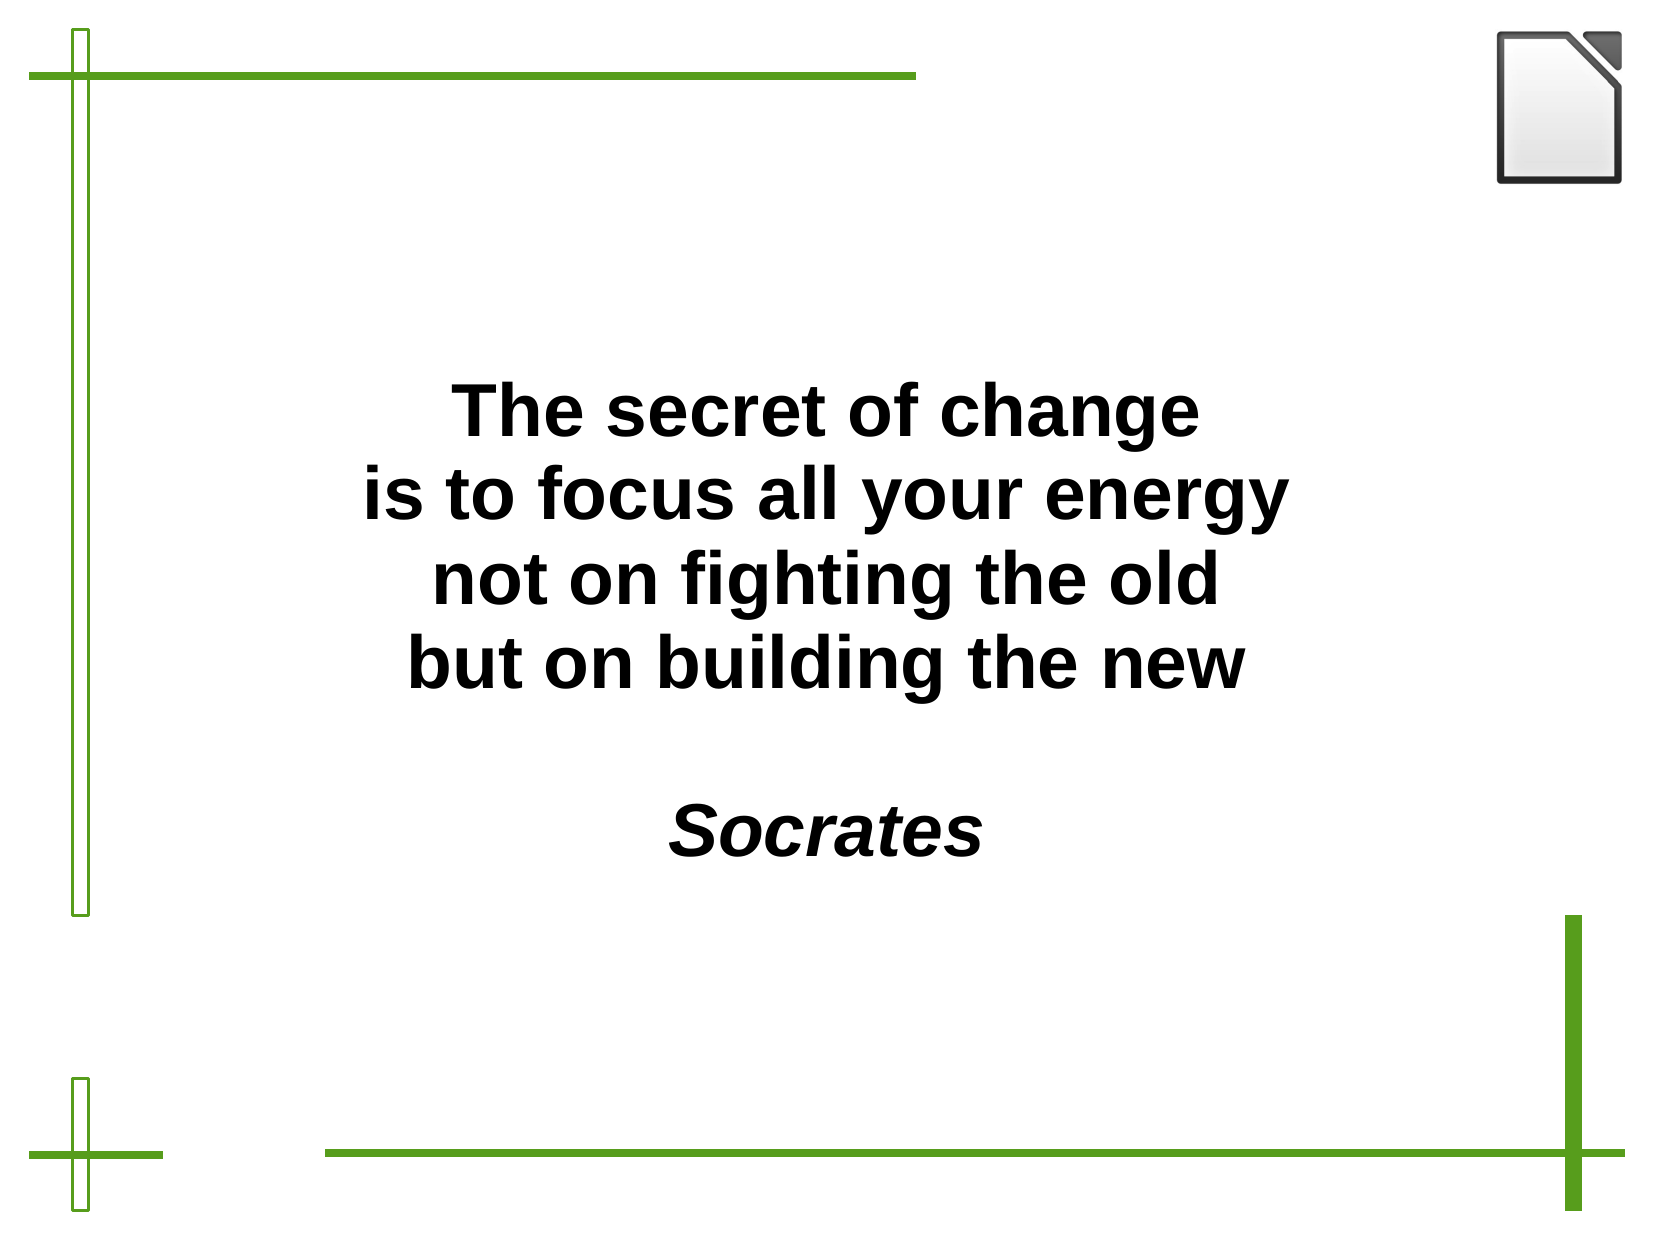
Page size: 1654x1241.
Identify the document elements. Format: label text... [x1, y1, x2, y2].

picture [1494, 29, 1624, 186]
subtitle The secret of change is to focus all your energy not on fighting the old but on building the new Socrates [118, 118, 1536, 1123]
